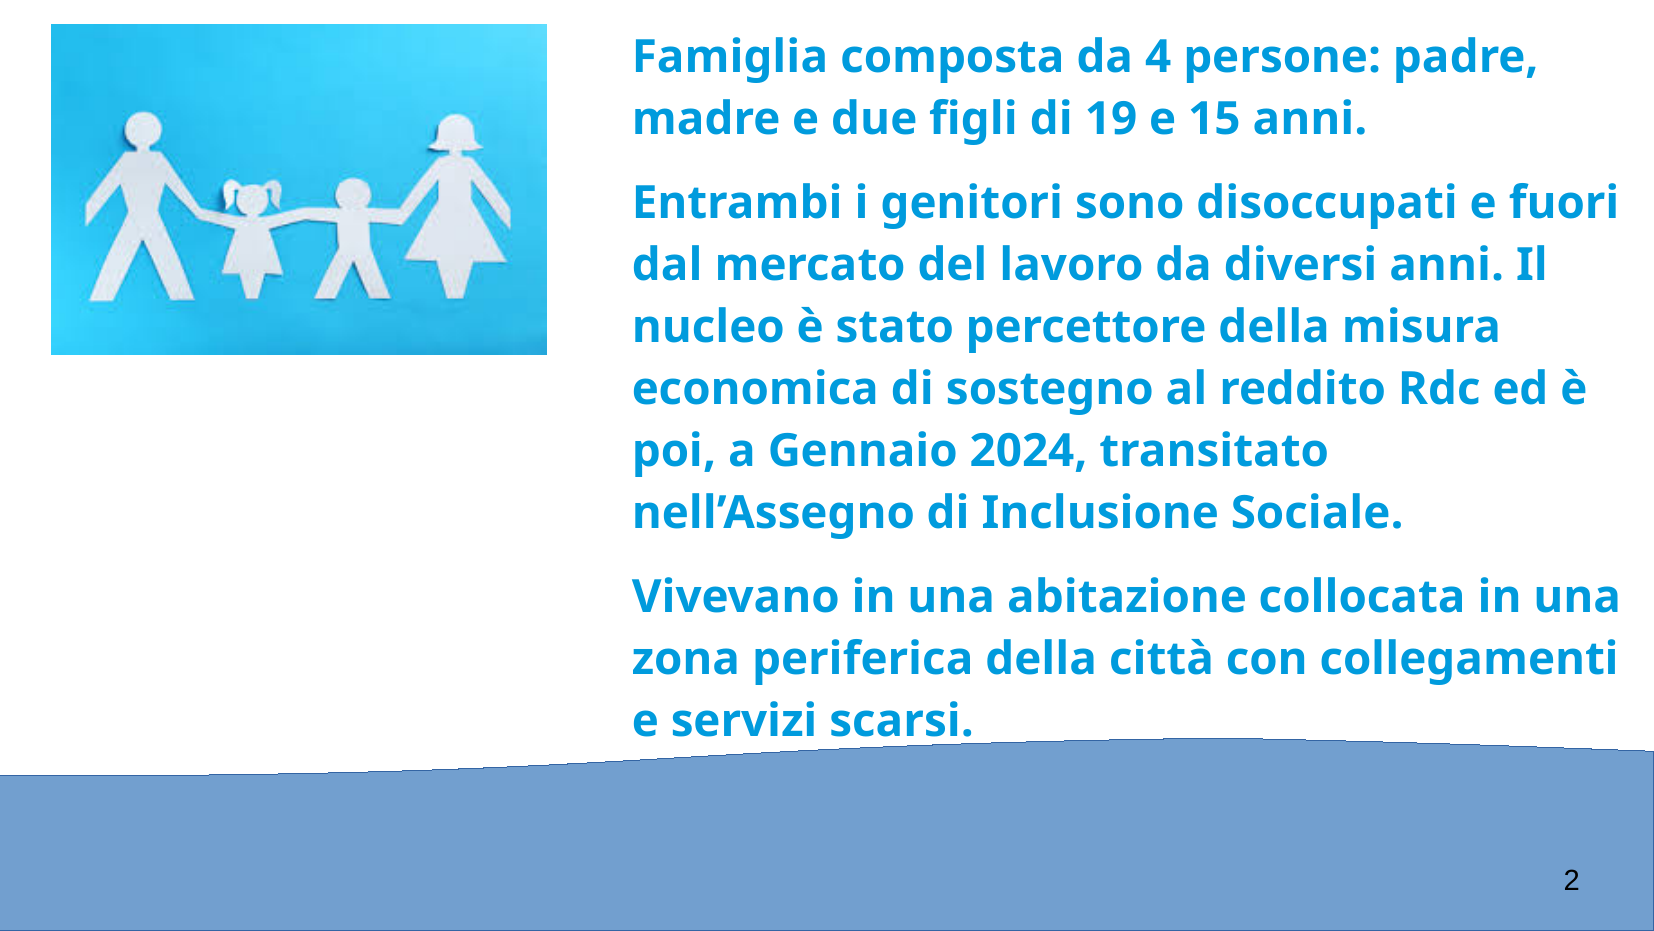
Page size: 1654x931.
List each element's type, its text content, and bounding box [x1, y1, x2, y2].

picture [51, 24, 547, 355]
list Famiglia composta da 4 persone: padre, madre e due figli di 19 e 15 anni. Entrambi i genitori sono disoccupati e fuori dal mercato del lavoro da diversi anni. Il nucleo è stato percettore della misura economica di sostegno al reddito Rdc ed è poi, a Gennaio 2024, transitato nell’Assegno di Inclusione Sociale. Vivevano in una abitazione collocata in una zona periferica della città con collegamenti e servizi scarsi. [561, 0, 1625, 863]
